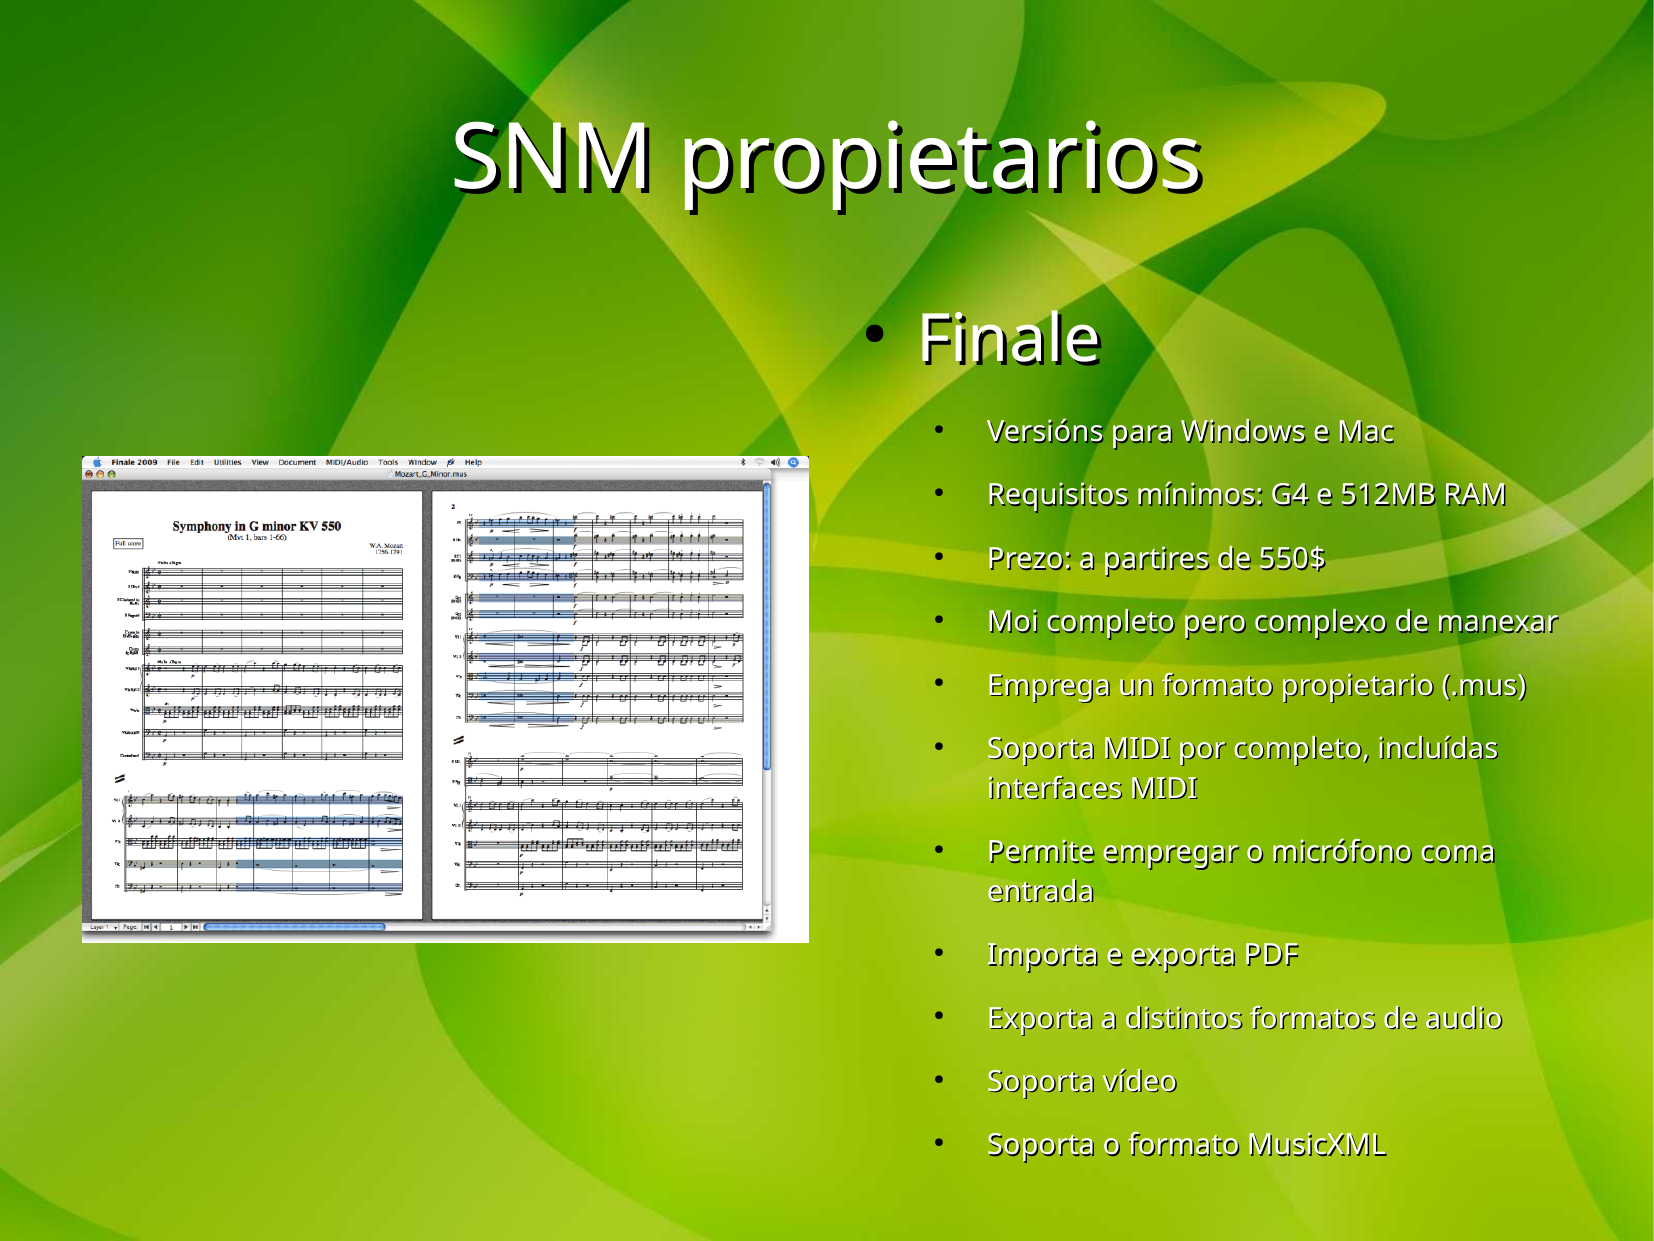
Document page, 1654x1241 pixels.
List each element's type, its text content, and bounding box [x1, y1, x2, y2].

title SNM propietarios [82, 49, 1571, 257]
picture [0, 0, 1654, 1241]
list Finale Versións para Windows e Mac Requisitos mínimos: G4 e 512MB RAM Prezo: a partires de 550$ Moi completo pero complexo de manexar Emprega un formato propietario (.mus) Soporta MIDI por completo, incluídas interfaces MIDI Permite empregar o micrófono coma entrada Importa e exporta PDF Exporta a distintos formatos de audio Soporta vídeo Soporta o formato MusicXML [845, 290, 1572, 1114]
